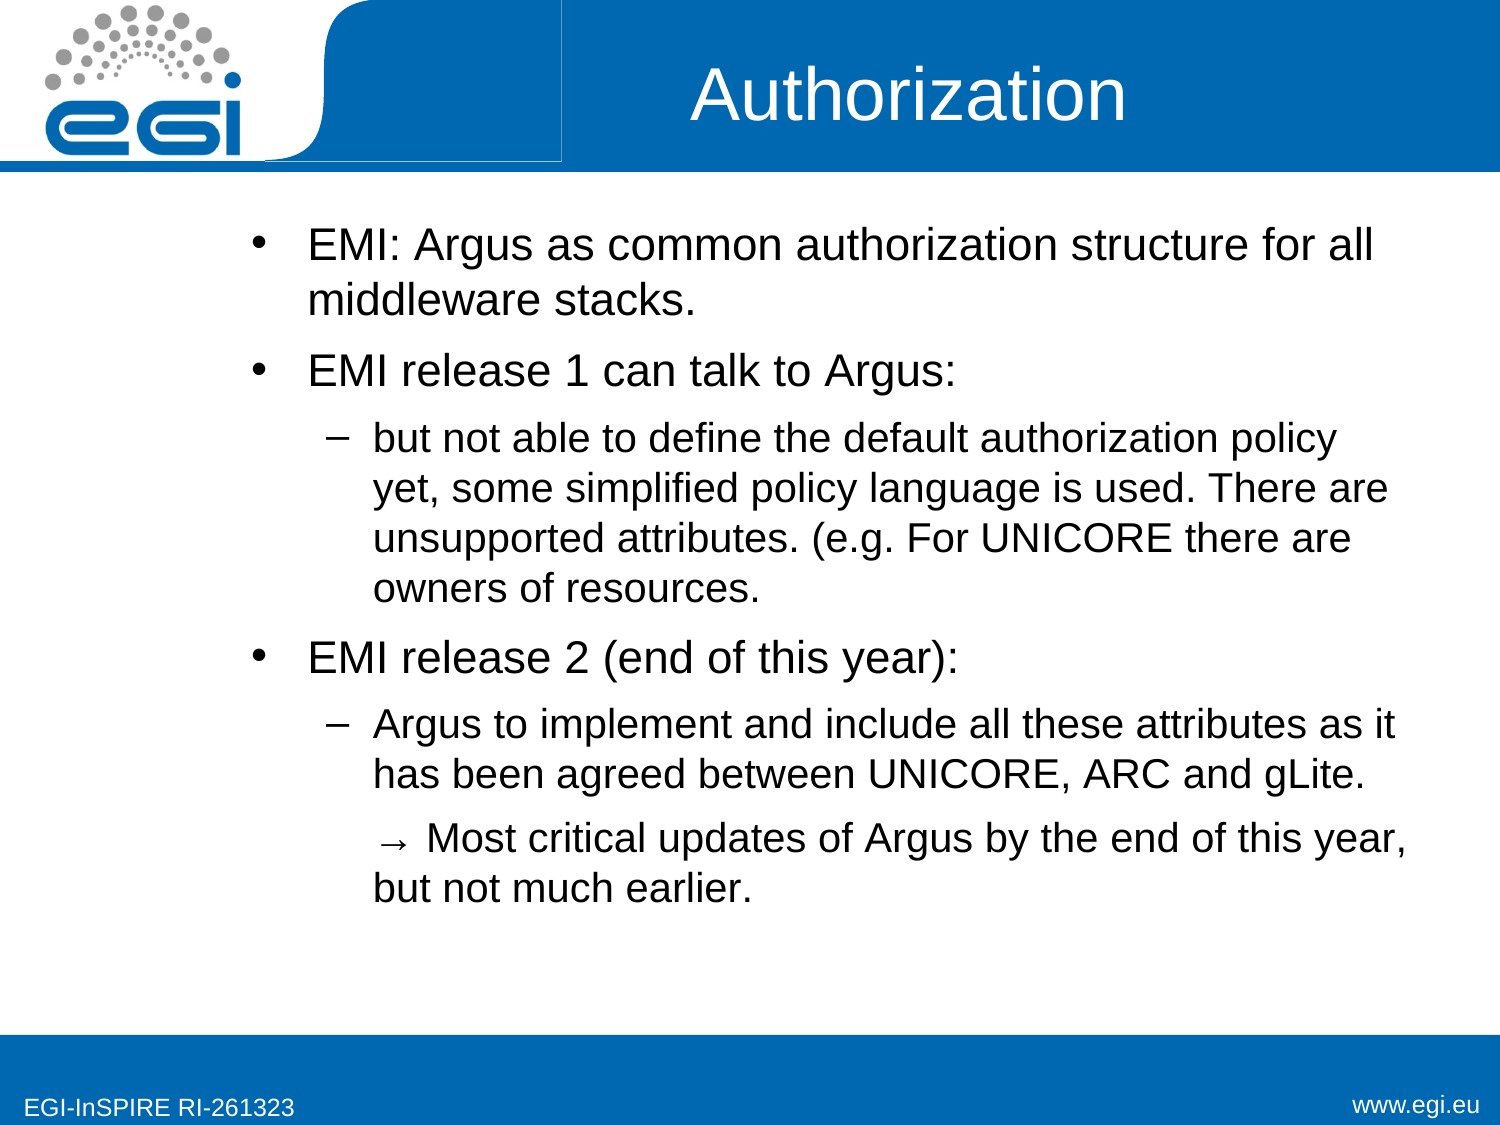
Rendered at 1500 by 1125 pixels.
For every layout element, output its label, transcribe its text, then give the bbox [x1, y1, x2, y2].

picture [0, 0, 265, 161]
title Authorization [348, 0, 1471, 208]
list EMI: Argus as common authorization structure for all middleware stacks. EMI release 1 can talk to Argus: but not able to define the default authorization policy yet, some simplified policy language is used. There are unsupported attributes. (e.g. For UNICORE there are owners of resources. EMI release 2 (end of this year): Argus to implement and include all these attributes as it has been agreed between UNICORE, ARC and gLite. → Most critical updates of Argus by the end of this year, but not much earlier. [236, 206, 1426, 991]
